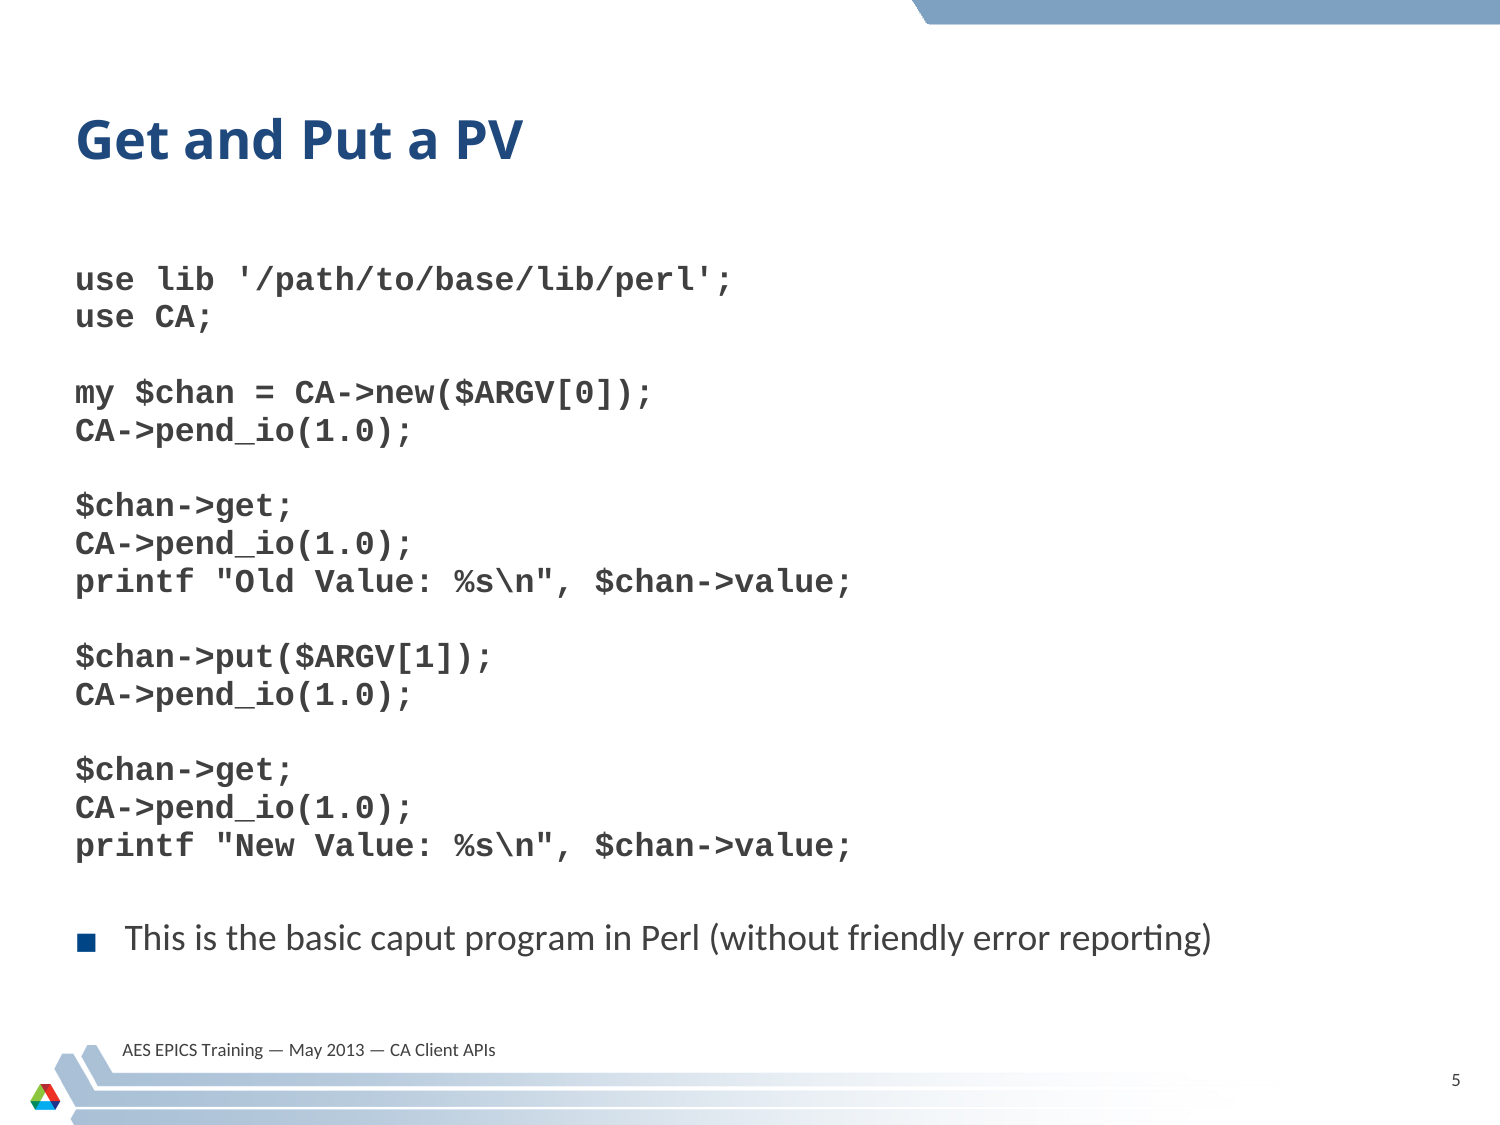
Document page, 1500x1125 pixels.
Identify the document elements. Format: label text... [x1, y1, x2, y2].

picture [0, 1037, 1500, 1125]
title Get and Put a PV [75, 52, 1426, 226]
list use lib '/path/to/base/lib/perl'; use CA; my $chan = CA->new($ARGV[0]); CA->pend_io(1.0); $chan->get; CA->pend_io(1.0); printf "Old Value: %s\n", $chan->value; $chan->put($ARGV[1]); CA->pend_io(1.0); $chan->get; CA->pend_io(1.0); printf "New Value: %s\n", $chan->value; This is the basic caput program in Perl (without friendly error reporting) [75, 262, 1426, 991]
picture [0, 0, 1500, 26]
